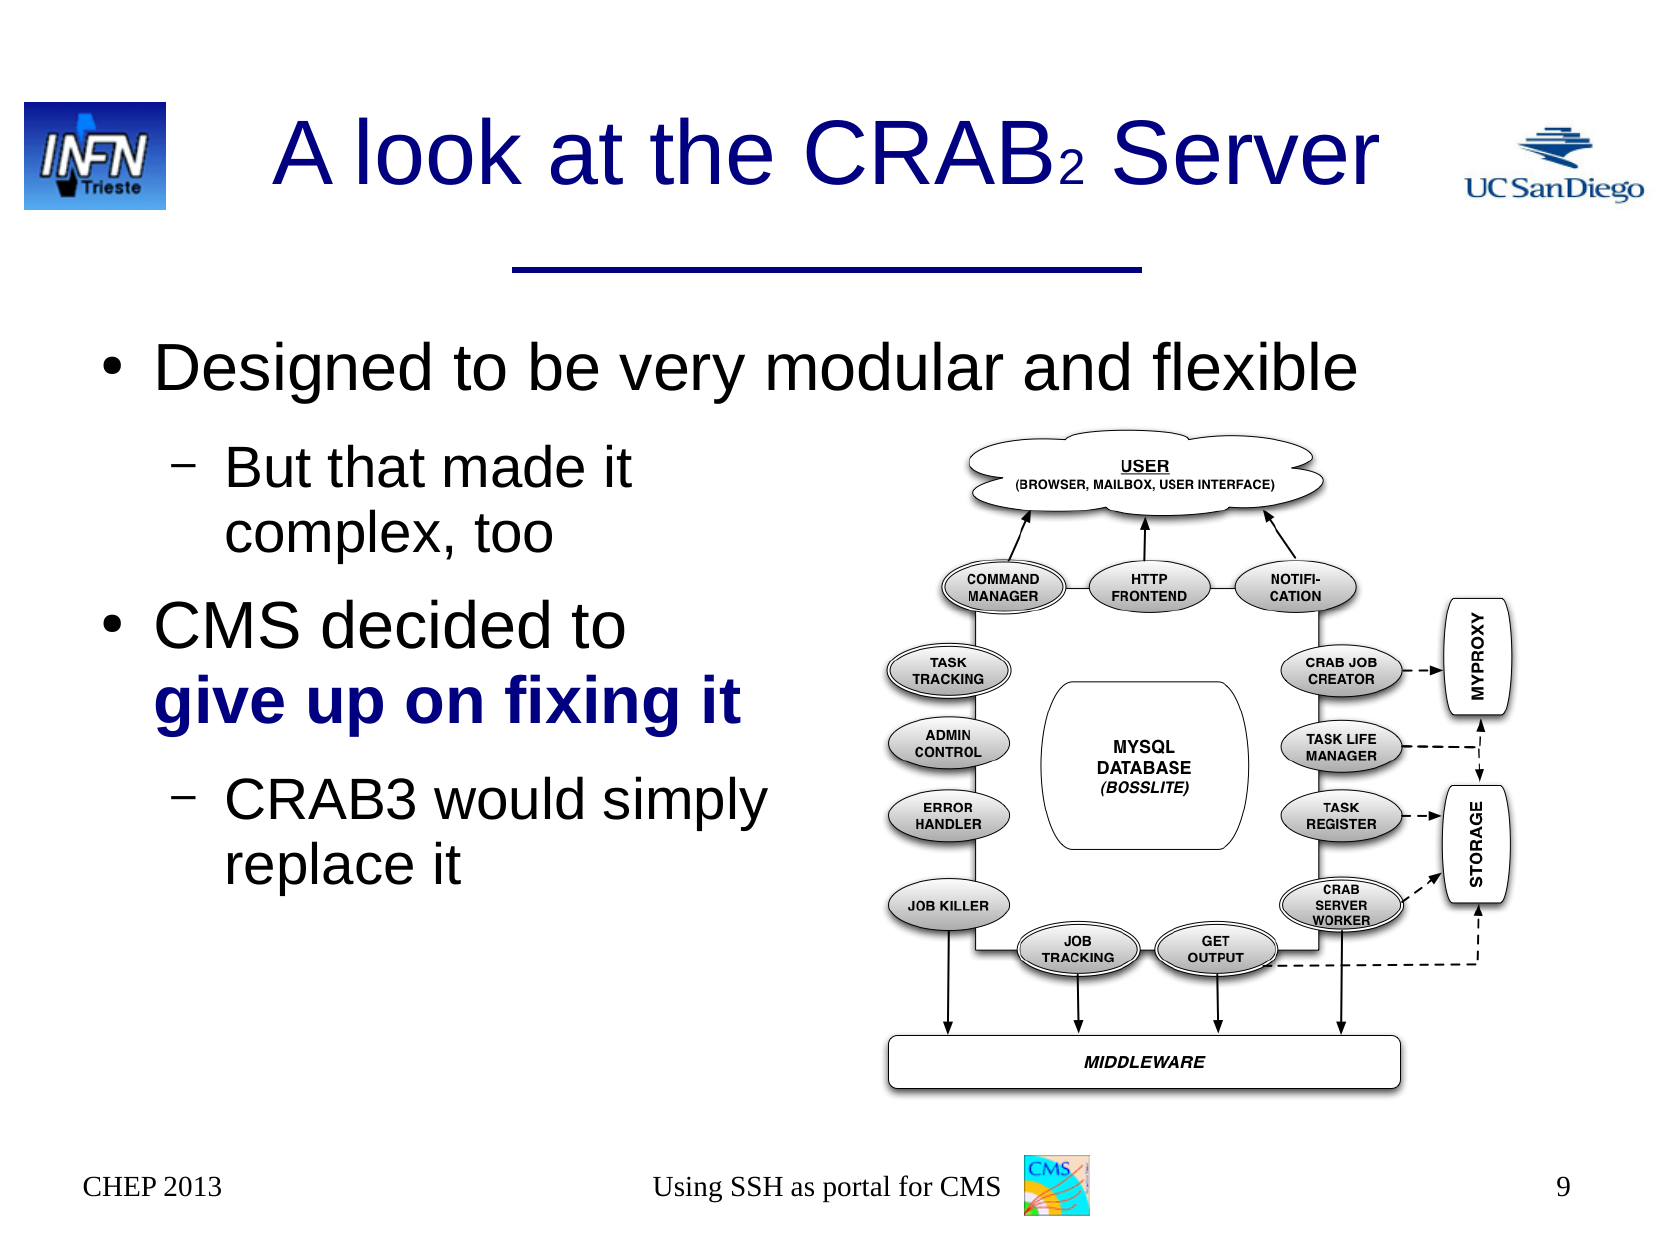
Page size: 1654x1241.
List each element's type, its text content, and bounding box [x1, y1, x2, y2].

picture [24, 102, 82, 210]
list Designed to be very modular and flexible But that made it complex, too CMS decided to give up on fixing it CRAB3 would simply replace it [82, 330, 1538, 1126]
picture [867, 390, 1531, 1133]
picture [1571, 89, 1654, 240]
title A look at the CRAB2 Server [82, 49, 1571, 257]
picture [1024, 1155, 1090, 1216]
